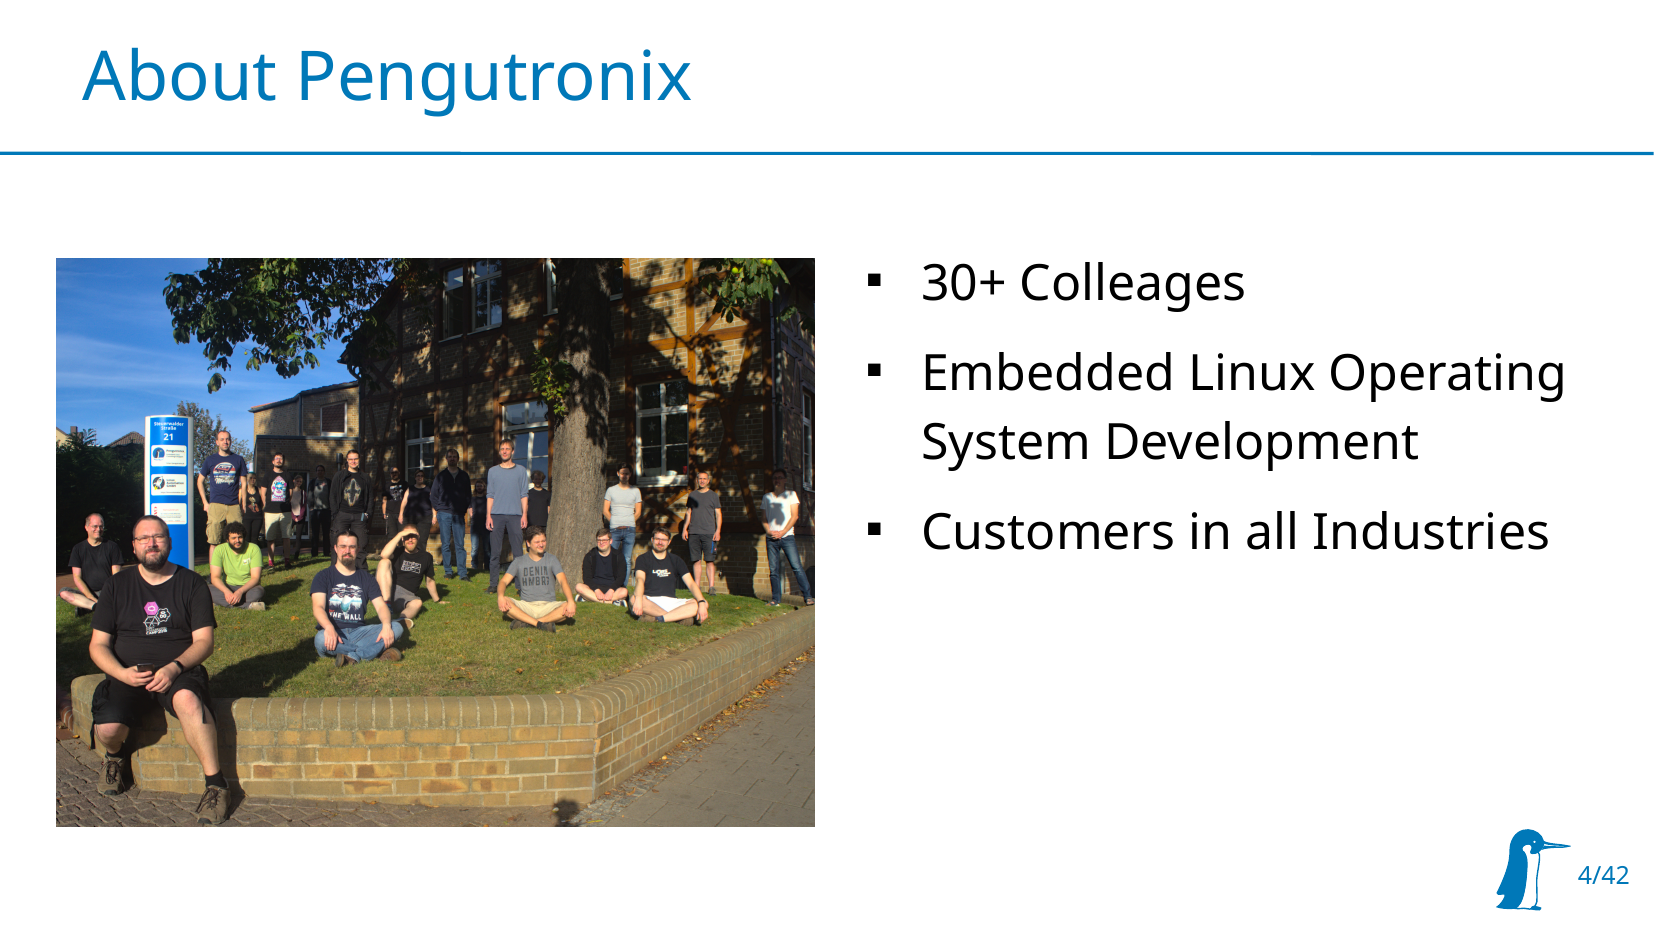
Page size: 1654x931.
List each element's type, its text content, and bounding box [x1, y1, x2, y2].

picture [56, 258, 815, 827]
list 30+ Colleages Embedded Linux Operating System Development Customers in all Industries [850, 247, 1577, 890]
title About Pengutronix [82, 30, 1571, 121]
